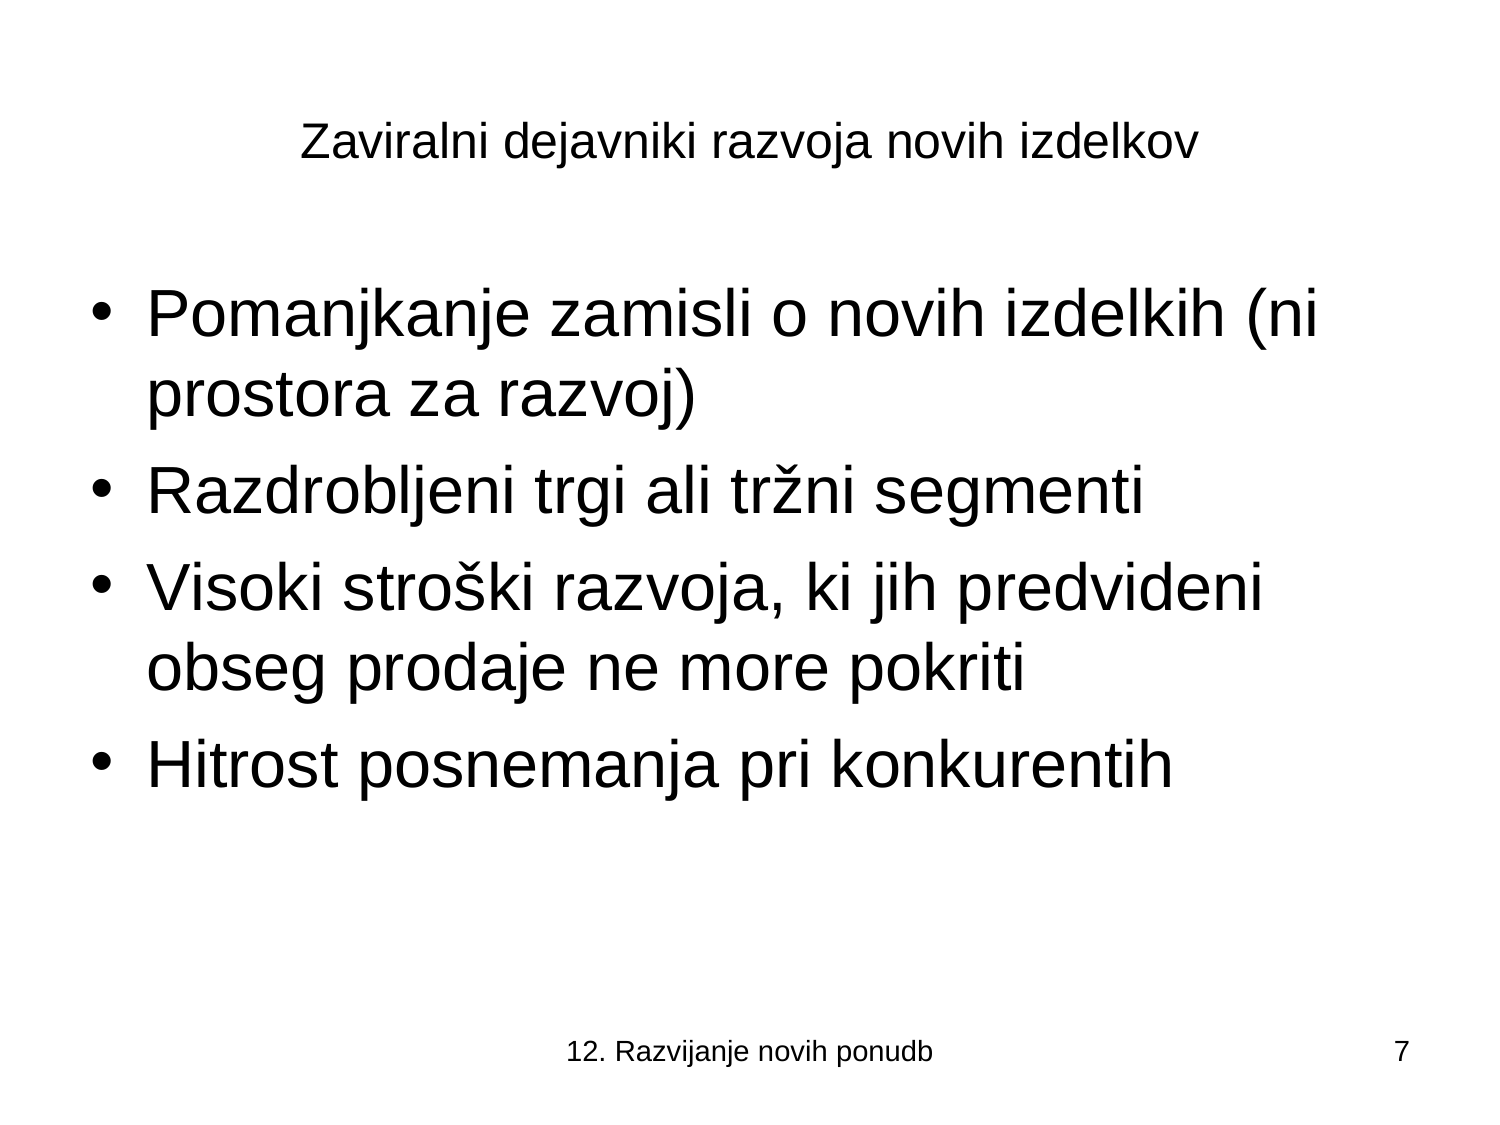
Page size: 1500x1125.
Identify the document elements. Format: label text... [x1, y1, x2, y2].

text_box 12. Razvijanje novih ponudb [512, 1024, 988, 1103]
list Pomanjkanje zamisli o novih izdelkih (ni prostora za razvoj) Razdrobljeni trgi ali tržni segmenti Visoki stroški razvoja, ki jih predvideni obseg prodaje ne more pokriti Hitrost posnemanja pri konkurentih [75, 262, 1426, 1006]
title Zaviralni dejavniki razvoja novih izdelkov [75, 45, 1426, 233]
text_box <number> [1074, 1024, 1426, 1103]
